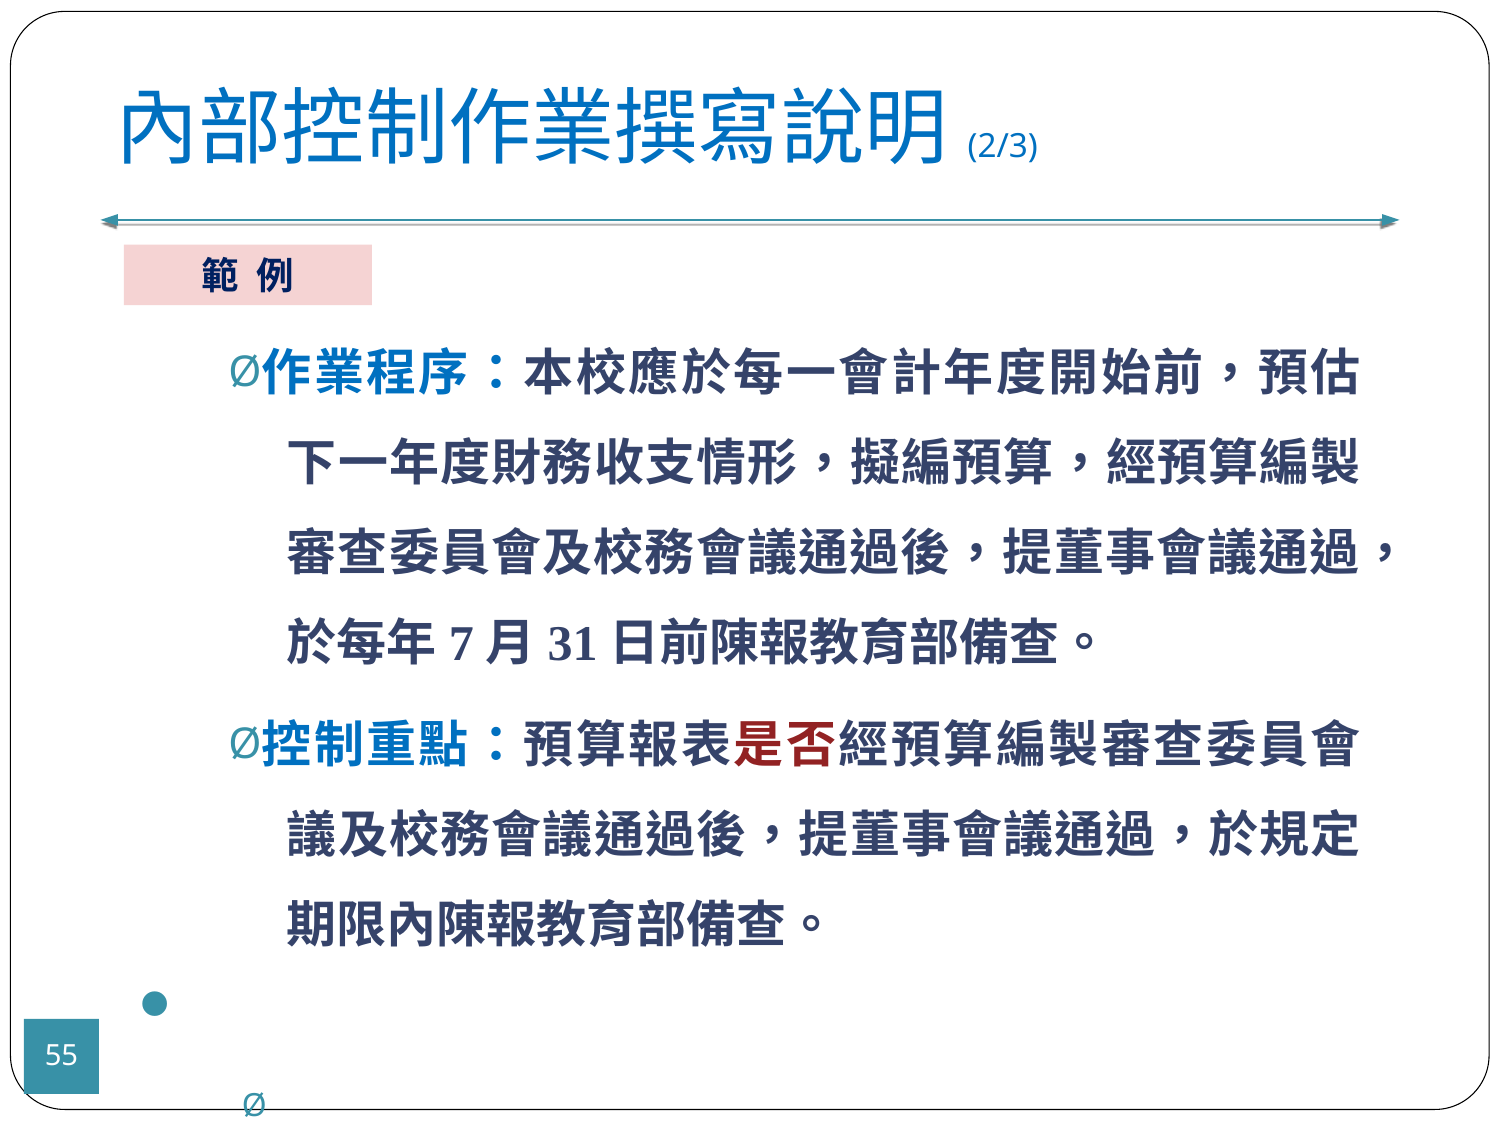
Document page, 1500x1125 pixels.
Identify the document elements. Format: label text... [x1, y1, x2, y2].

text_box 範 例 [123, 244, 372, 306]
text_box 55 [23, 1018, 99, 1094]
text_box 作業程序：本校應於每一會計年度開始前，預估下一年度財務收支情形，擬編預算，經預算編製審查委員會及校務會議通過後，提董事會議通過，於每年7月31日前陳報教育部備查。 控制重點：預算報表是否經預算編製審查委員會議及校務會議通過後，提董事會議通過，於規定期限內陳報教育部備查。 [123, 302, 1377, 1077]
text_box 內部控制作業撰寫說明(2/3) [100, 66, 1308, 183]
